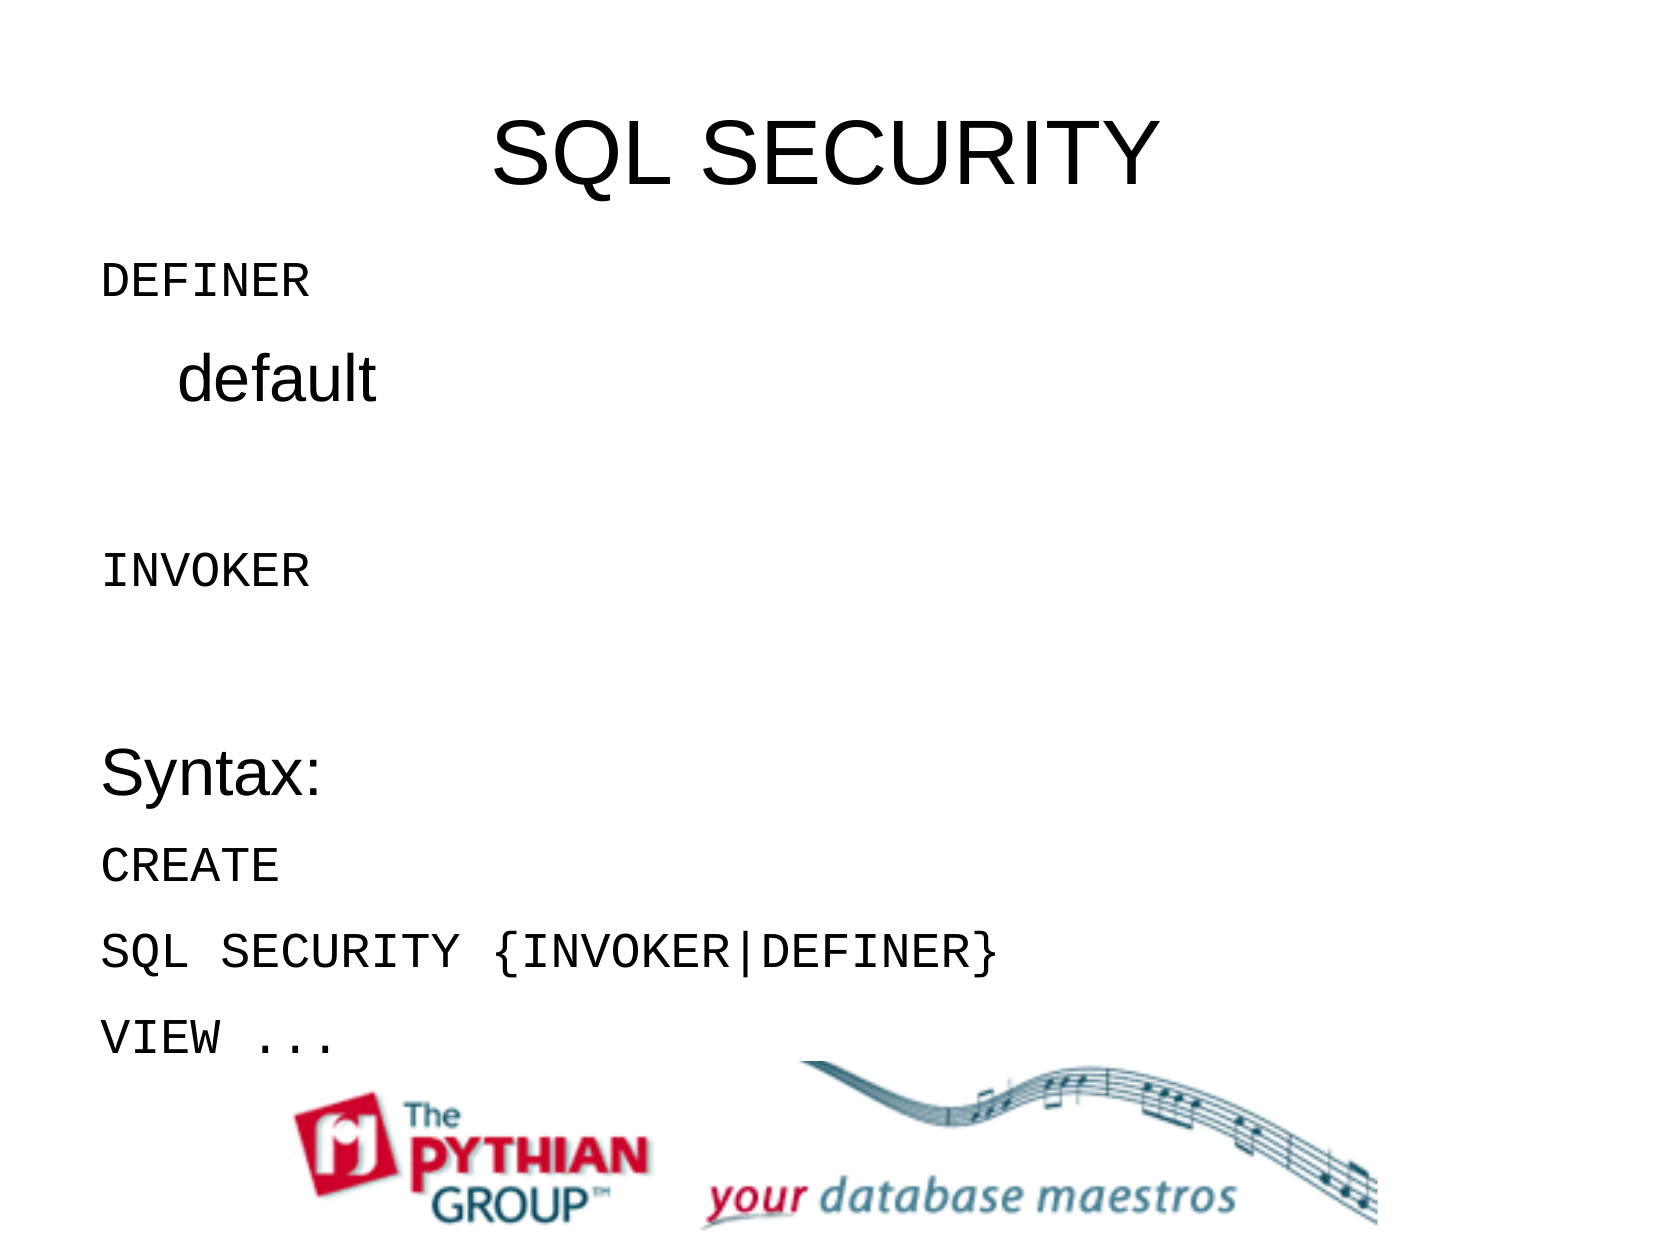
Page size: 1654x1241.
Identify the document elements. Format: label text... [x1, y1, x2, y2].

list DEFINER default INVOKER Syntax: CREATE SQL SECURITY {INVOKER|DEFINER} VIEW ... [82, 254, 1497, 1158]
picture [266, 1158, 1378, 1241]
title SQL SECURITY [82, 49, 1571, 257]
